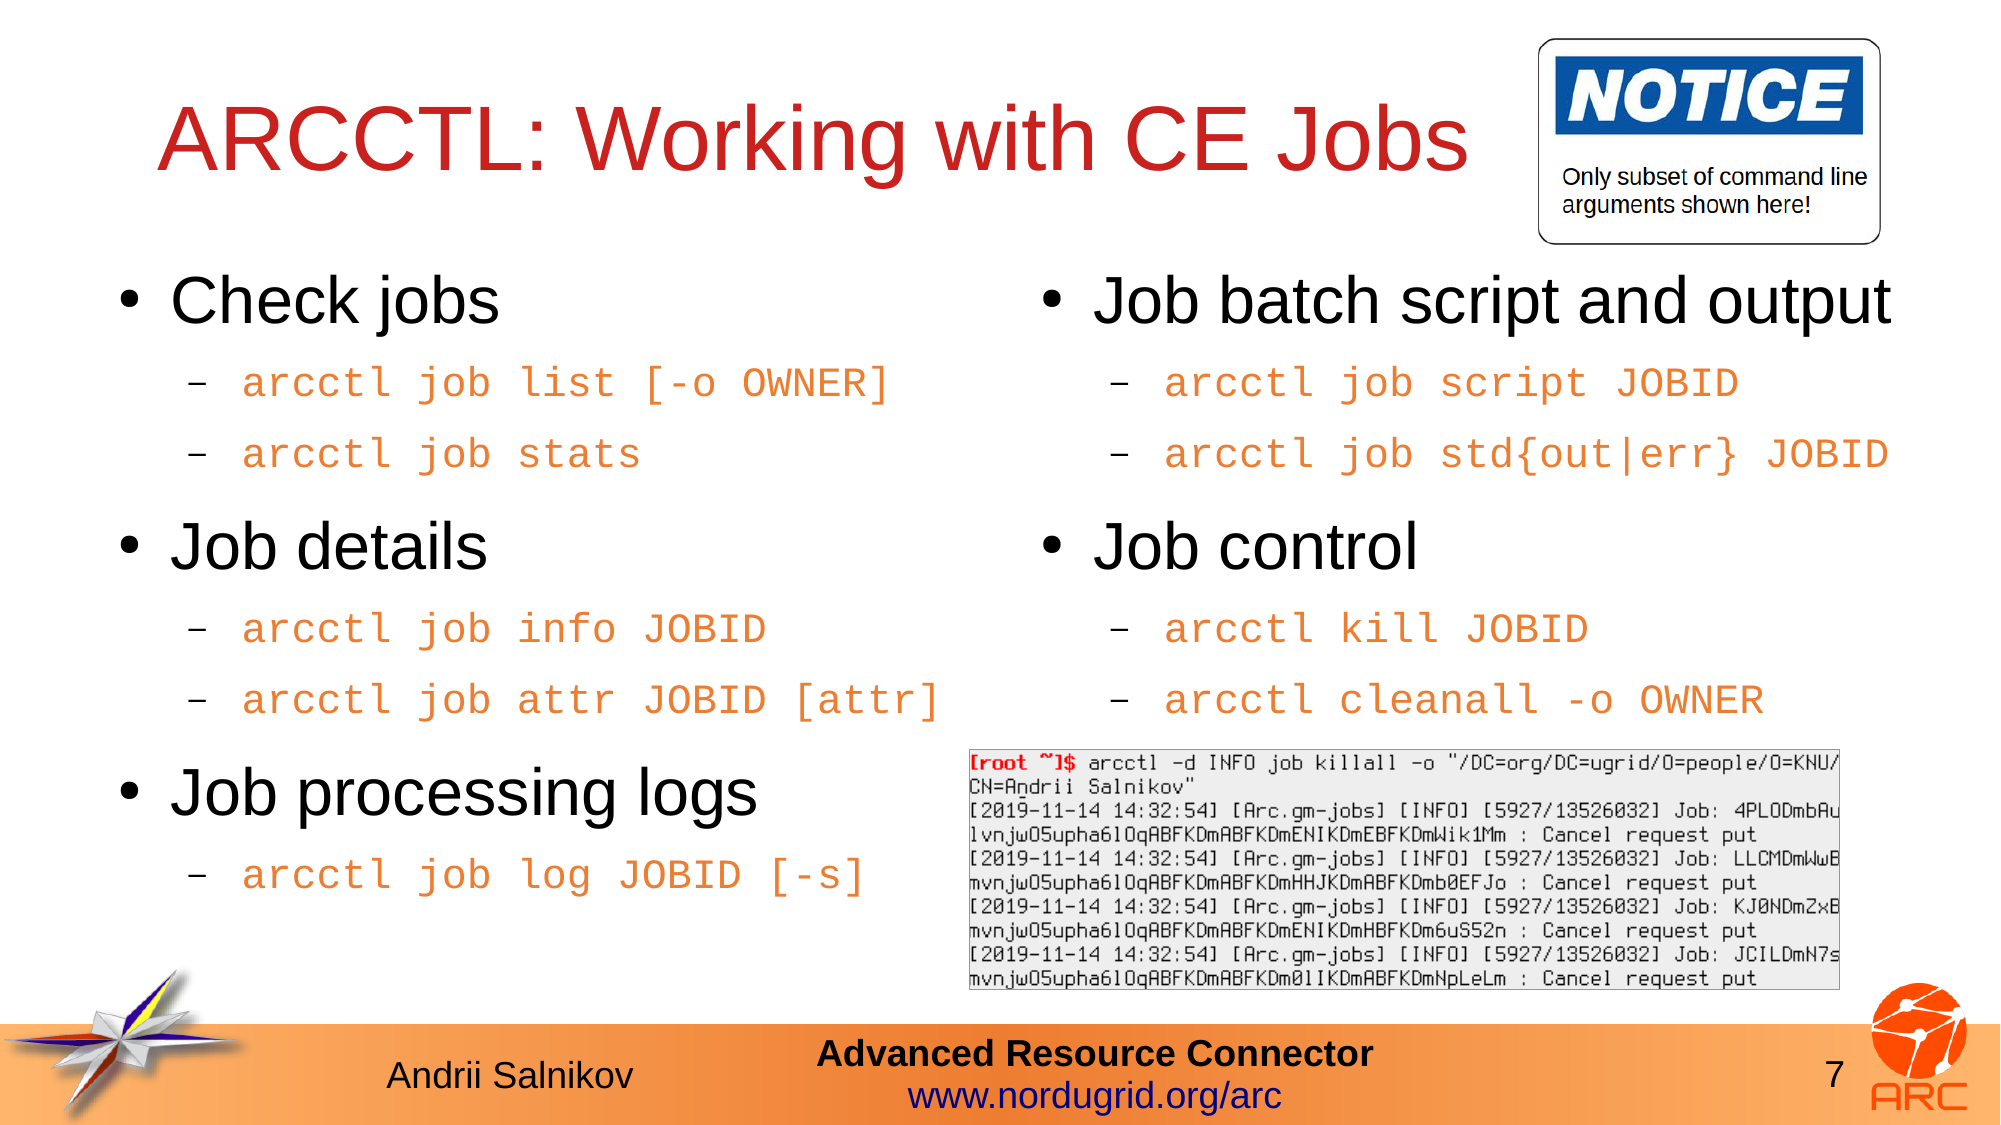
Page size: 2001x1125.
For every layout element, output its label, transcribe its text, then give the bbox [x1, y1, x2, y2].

picture [0, 961, 258, 1125]
title ARCCTL: Working with CE Jobs [99, 44, 1530, 233]
list Check jobs arcctl job list [-o OWNER] arcctl job stats Job details arcctl job info JOBID arcctl job attr JOBID [attr] Job processing logs arcctl job log JOBID [-s] [99, 263, 979, 916]
list Job batch script and output arcctl job script JOBID arcctl job std{out|err} JOBID Job control arcctl kill JOBID arcctl cleanall -o OWNER [1022, 263, 1901, 916]
picture [969, 749, 1840, 990]
picture [1845, 912, 1990, 1125]
picture [1530, 29, 1888, 251]
